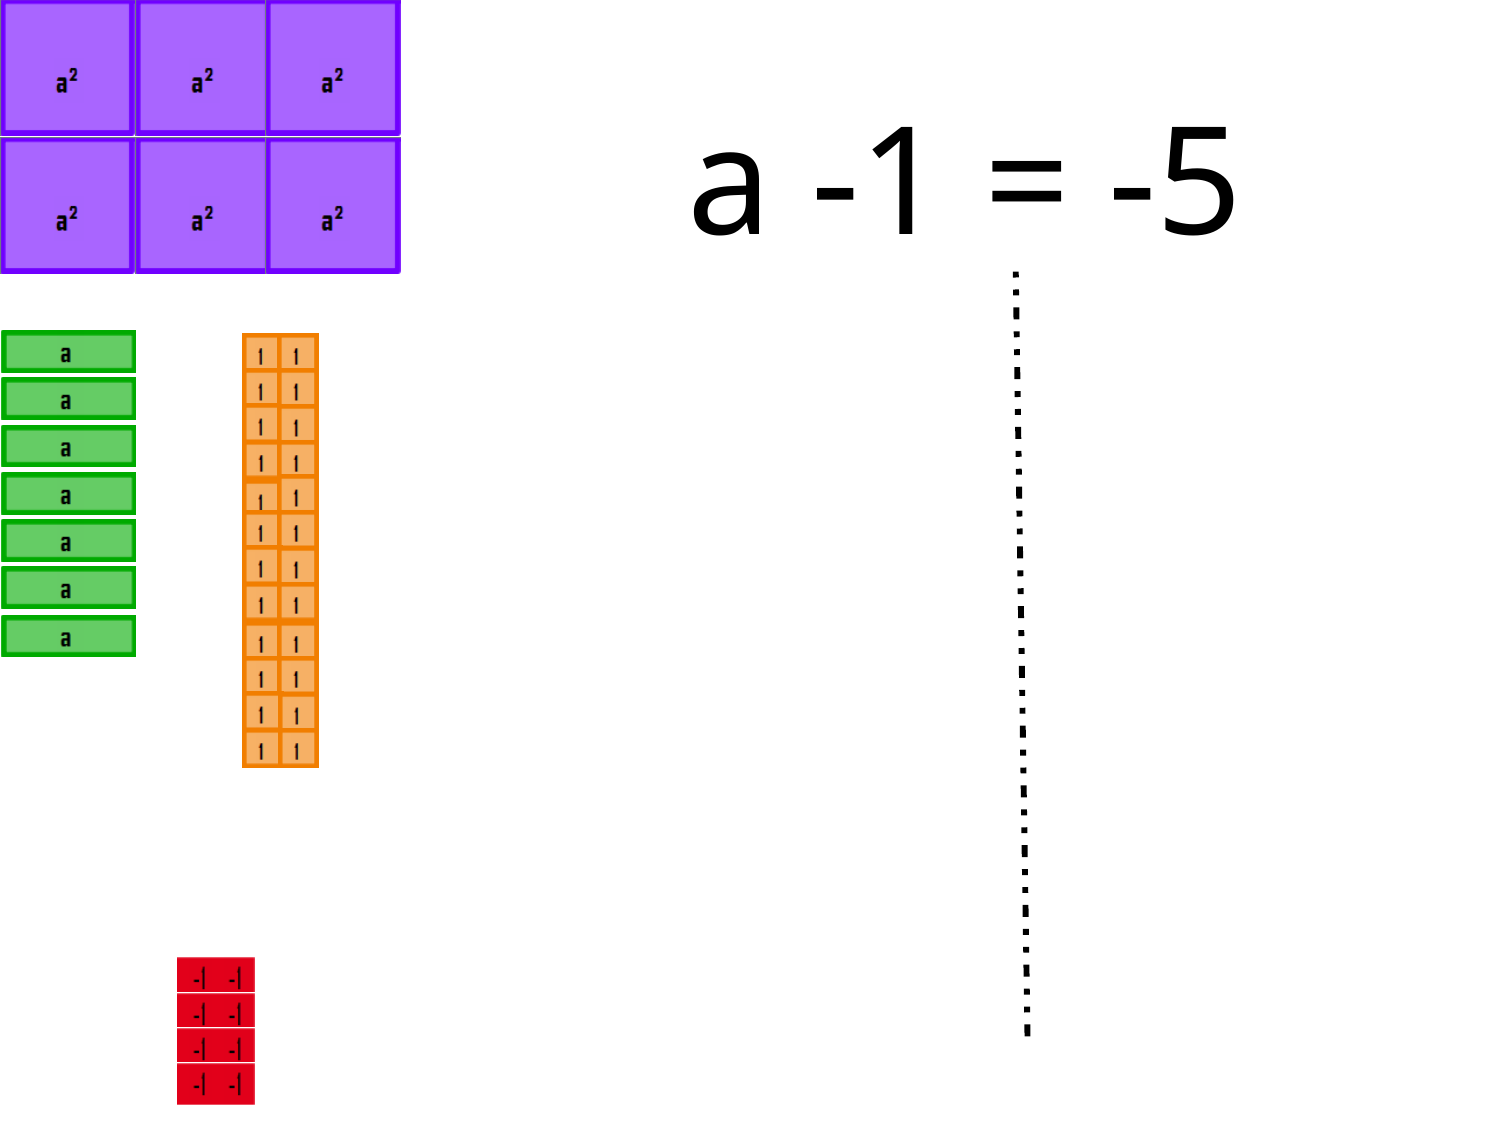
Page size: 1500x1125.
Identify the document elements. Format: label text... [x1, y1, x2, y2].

picture [0, 330, 136, 373]
picture [0, 137, 401, 274]
picture [0, 566, 136, 609]
picture [242, 333, 319, 768]
picture [0, 377, 136, 420]
picture [0, 519, 136, 562]
picture [0, 472, 136, 515]
picture [0, 425, 136, 468]
picture [0, 615, 136, 657]
picture [177, 956, 255, 1106]
picture [0, 0, 401, 136]
text_box a -1 = -5 [673, 76, 1258, 272]
